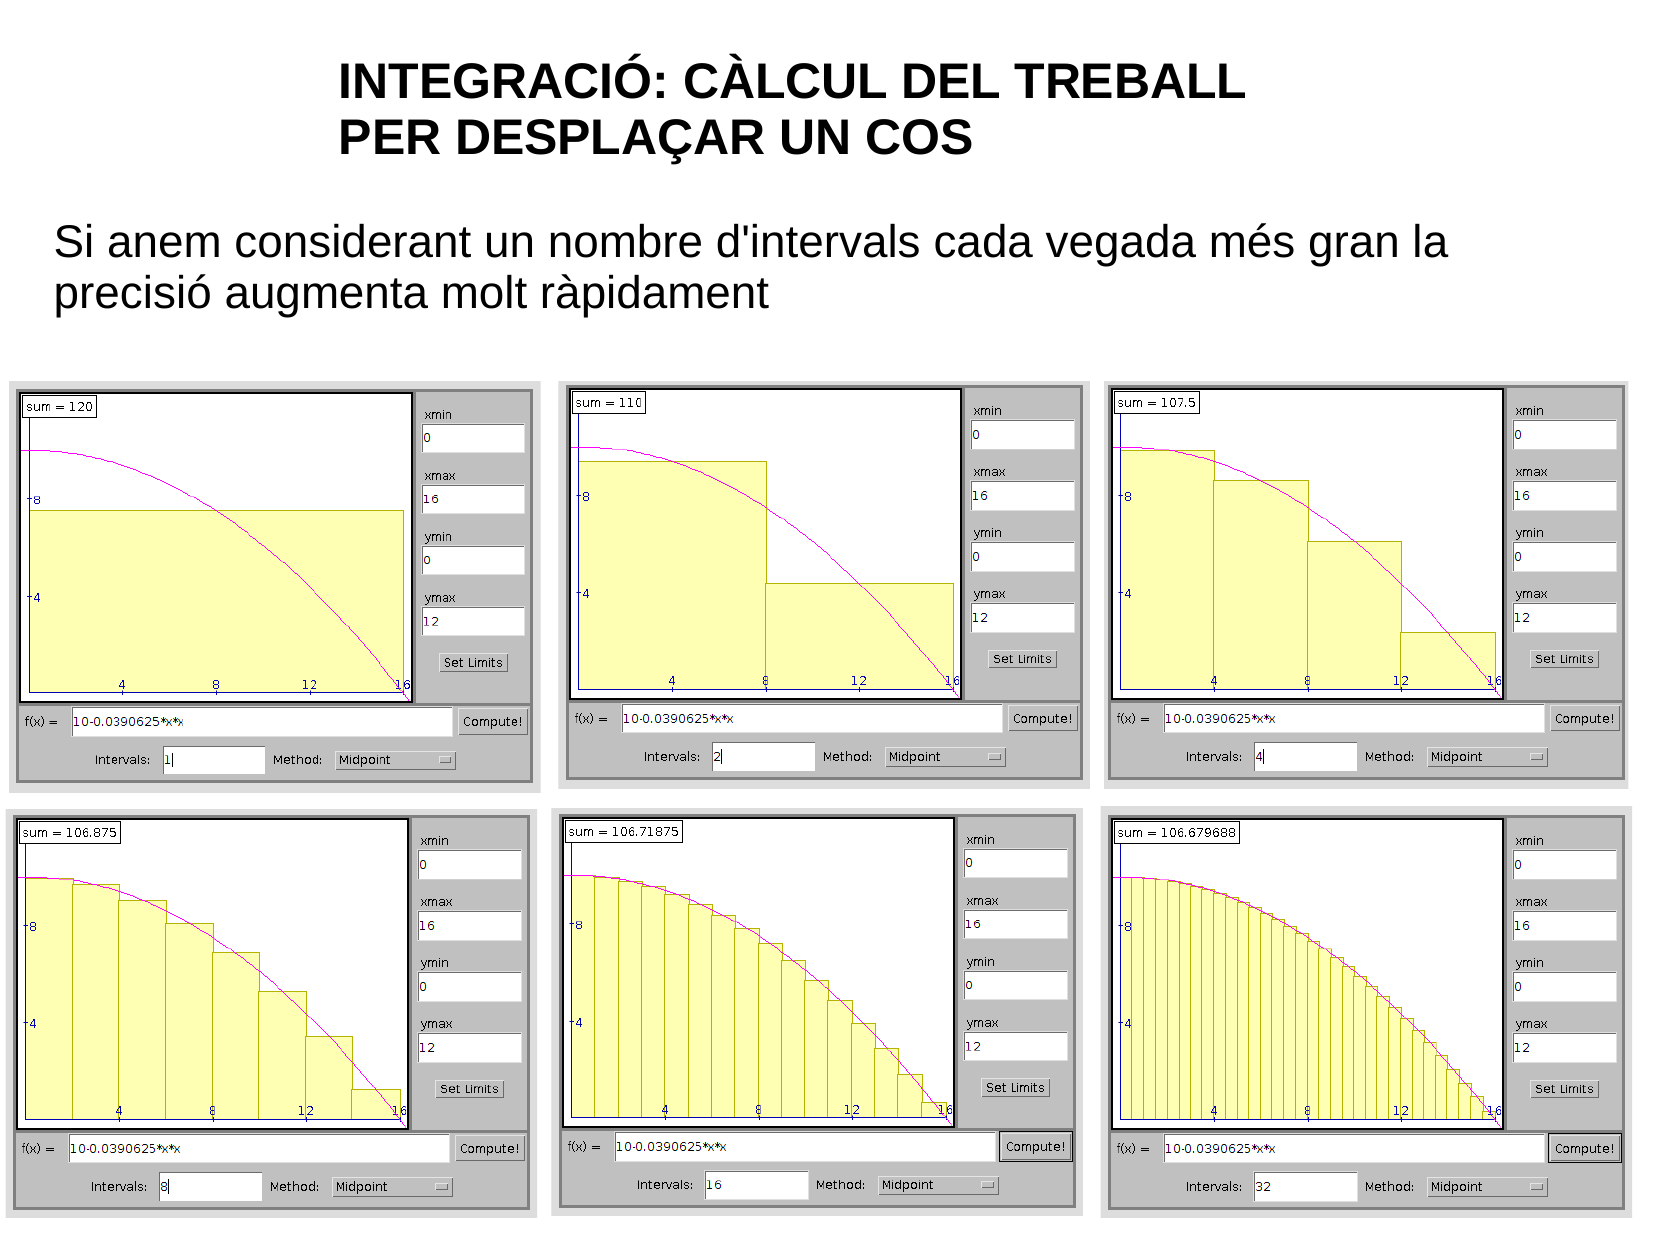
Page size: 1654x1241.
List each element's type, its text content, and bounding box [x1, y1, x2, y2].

picture [558, 381, 1090, 789]
picture [551, 808, 1083, 1216]
picture [1100, 806, 1633, 1218]
text_box INTEGRACIÓ: CÀLCUL DEL TREBALL PER DESPLAÇAR UN COS [324, 46, 1285, 173]
picture [5, 809, 538, 1218]
picture [1104, 381, 1629, 789]
text_box Si anem considerant un nombre d'intervals cada vegada més gran la precisió augmenta molt ràpidament [38, 208, 1620, 326]
picture [9, 381, 541, 793]
